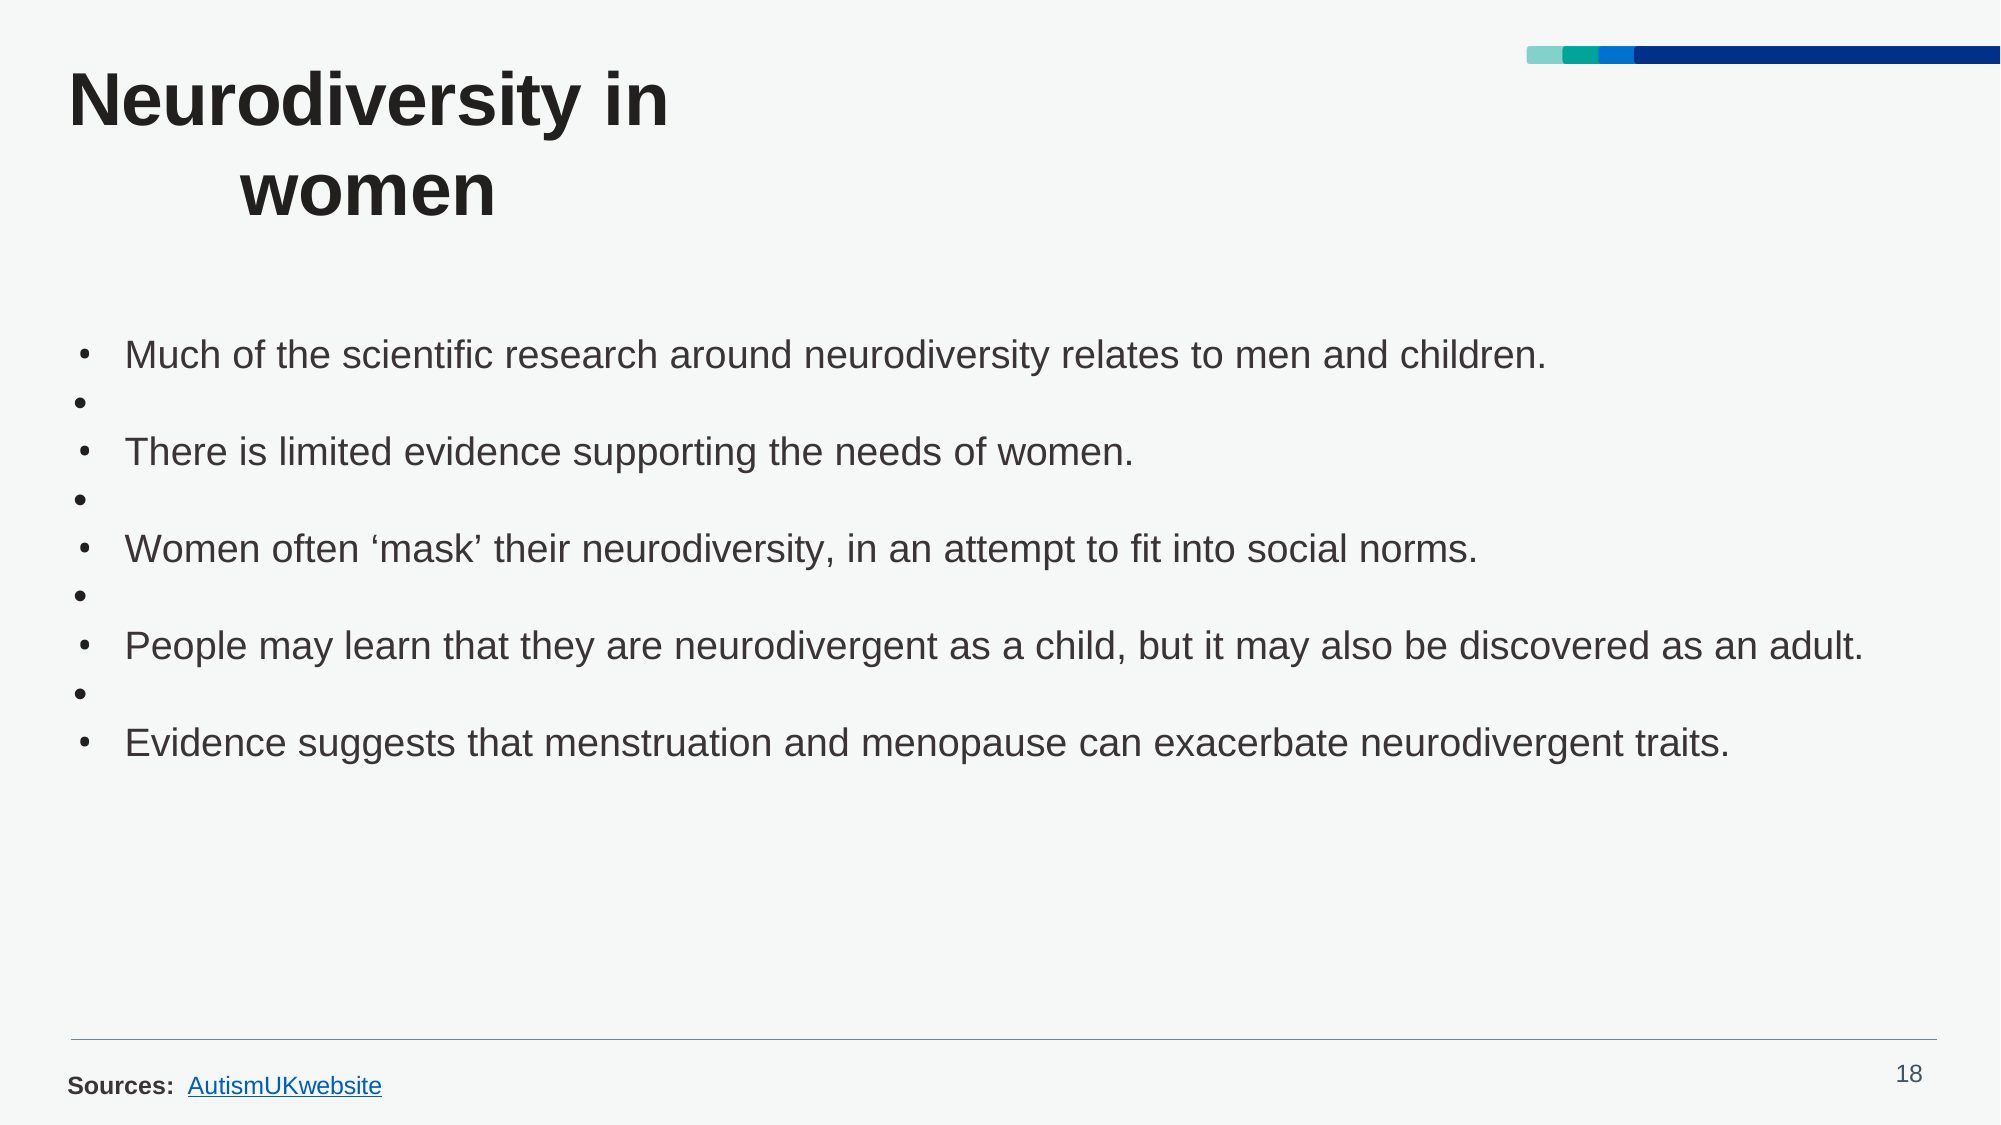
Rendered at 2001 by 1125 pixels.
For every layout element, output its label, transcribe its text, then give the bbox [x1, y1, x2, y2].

text_box Sources: Autism UK website [65, 1070, 400, 1103]
text_box Much of the scientific research around neurodiversity relates to men and children. There is limited evidence supporting the needs of women. Women often ‘mask’ their neurodiversity, in an attempt to fit into social norms. People may learn that they are neurodivergent as a child, but it may also be discovered as an adult. Evidence suggests that menstruation and menopause can exacerbate neurodivergent traits. [73, 327, 1871, 760]
title Neurodiversity in women [66, 48, 944, 144]
text_box [1889, 1057, 1932, 1091]
